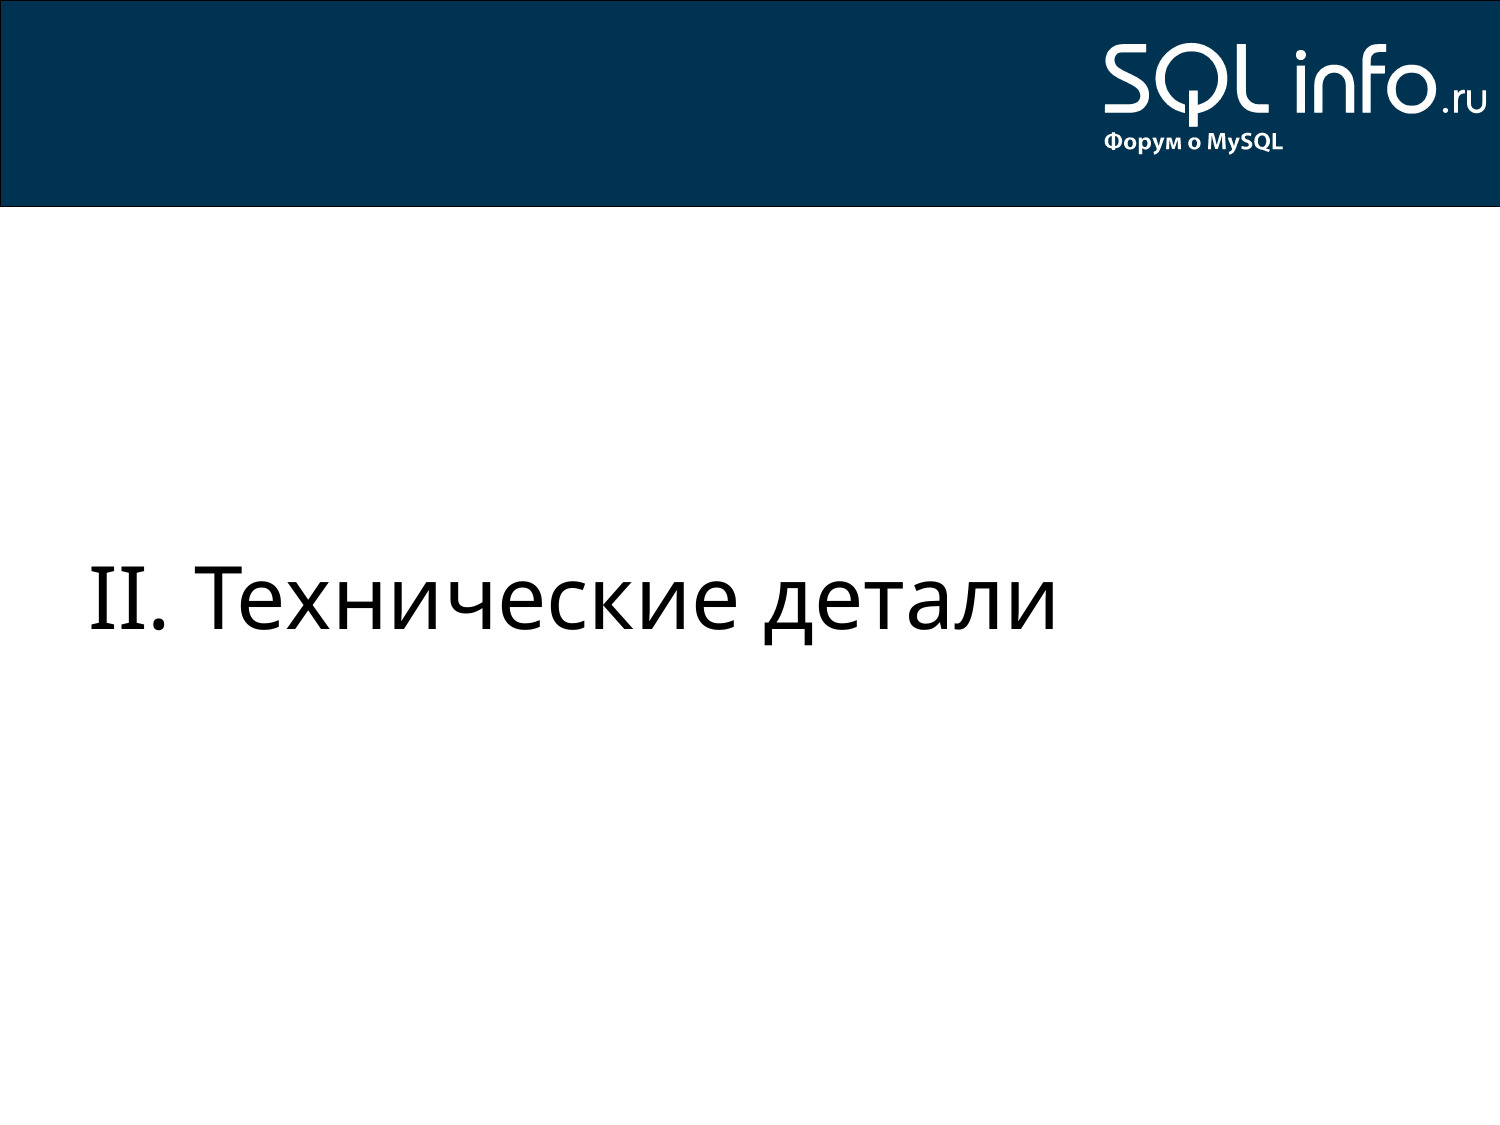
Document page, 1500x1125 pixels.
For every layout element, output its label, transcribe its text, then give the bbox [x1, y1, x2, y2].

title II. Технические детали [88, 501, 1439, 690]
picture [1092, 29, 1495, 166]
